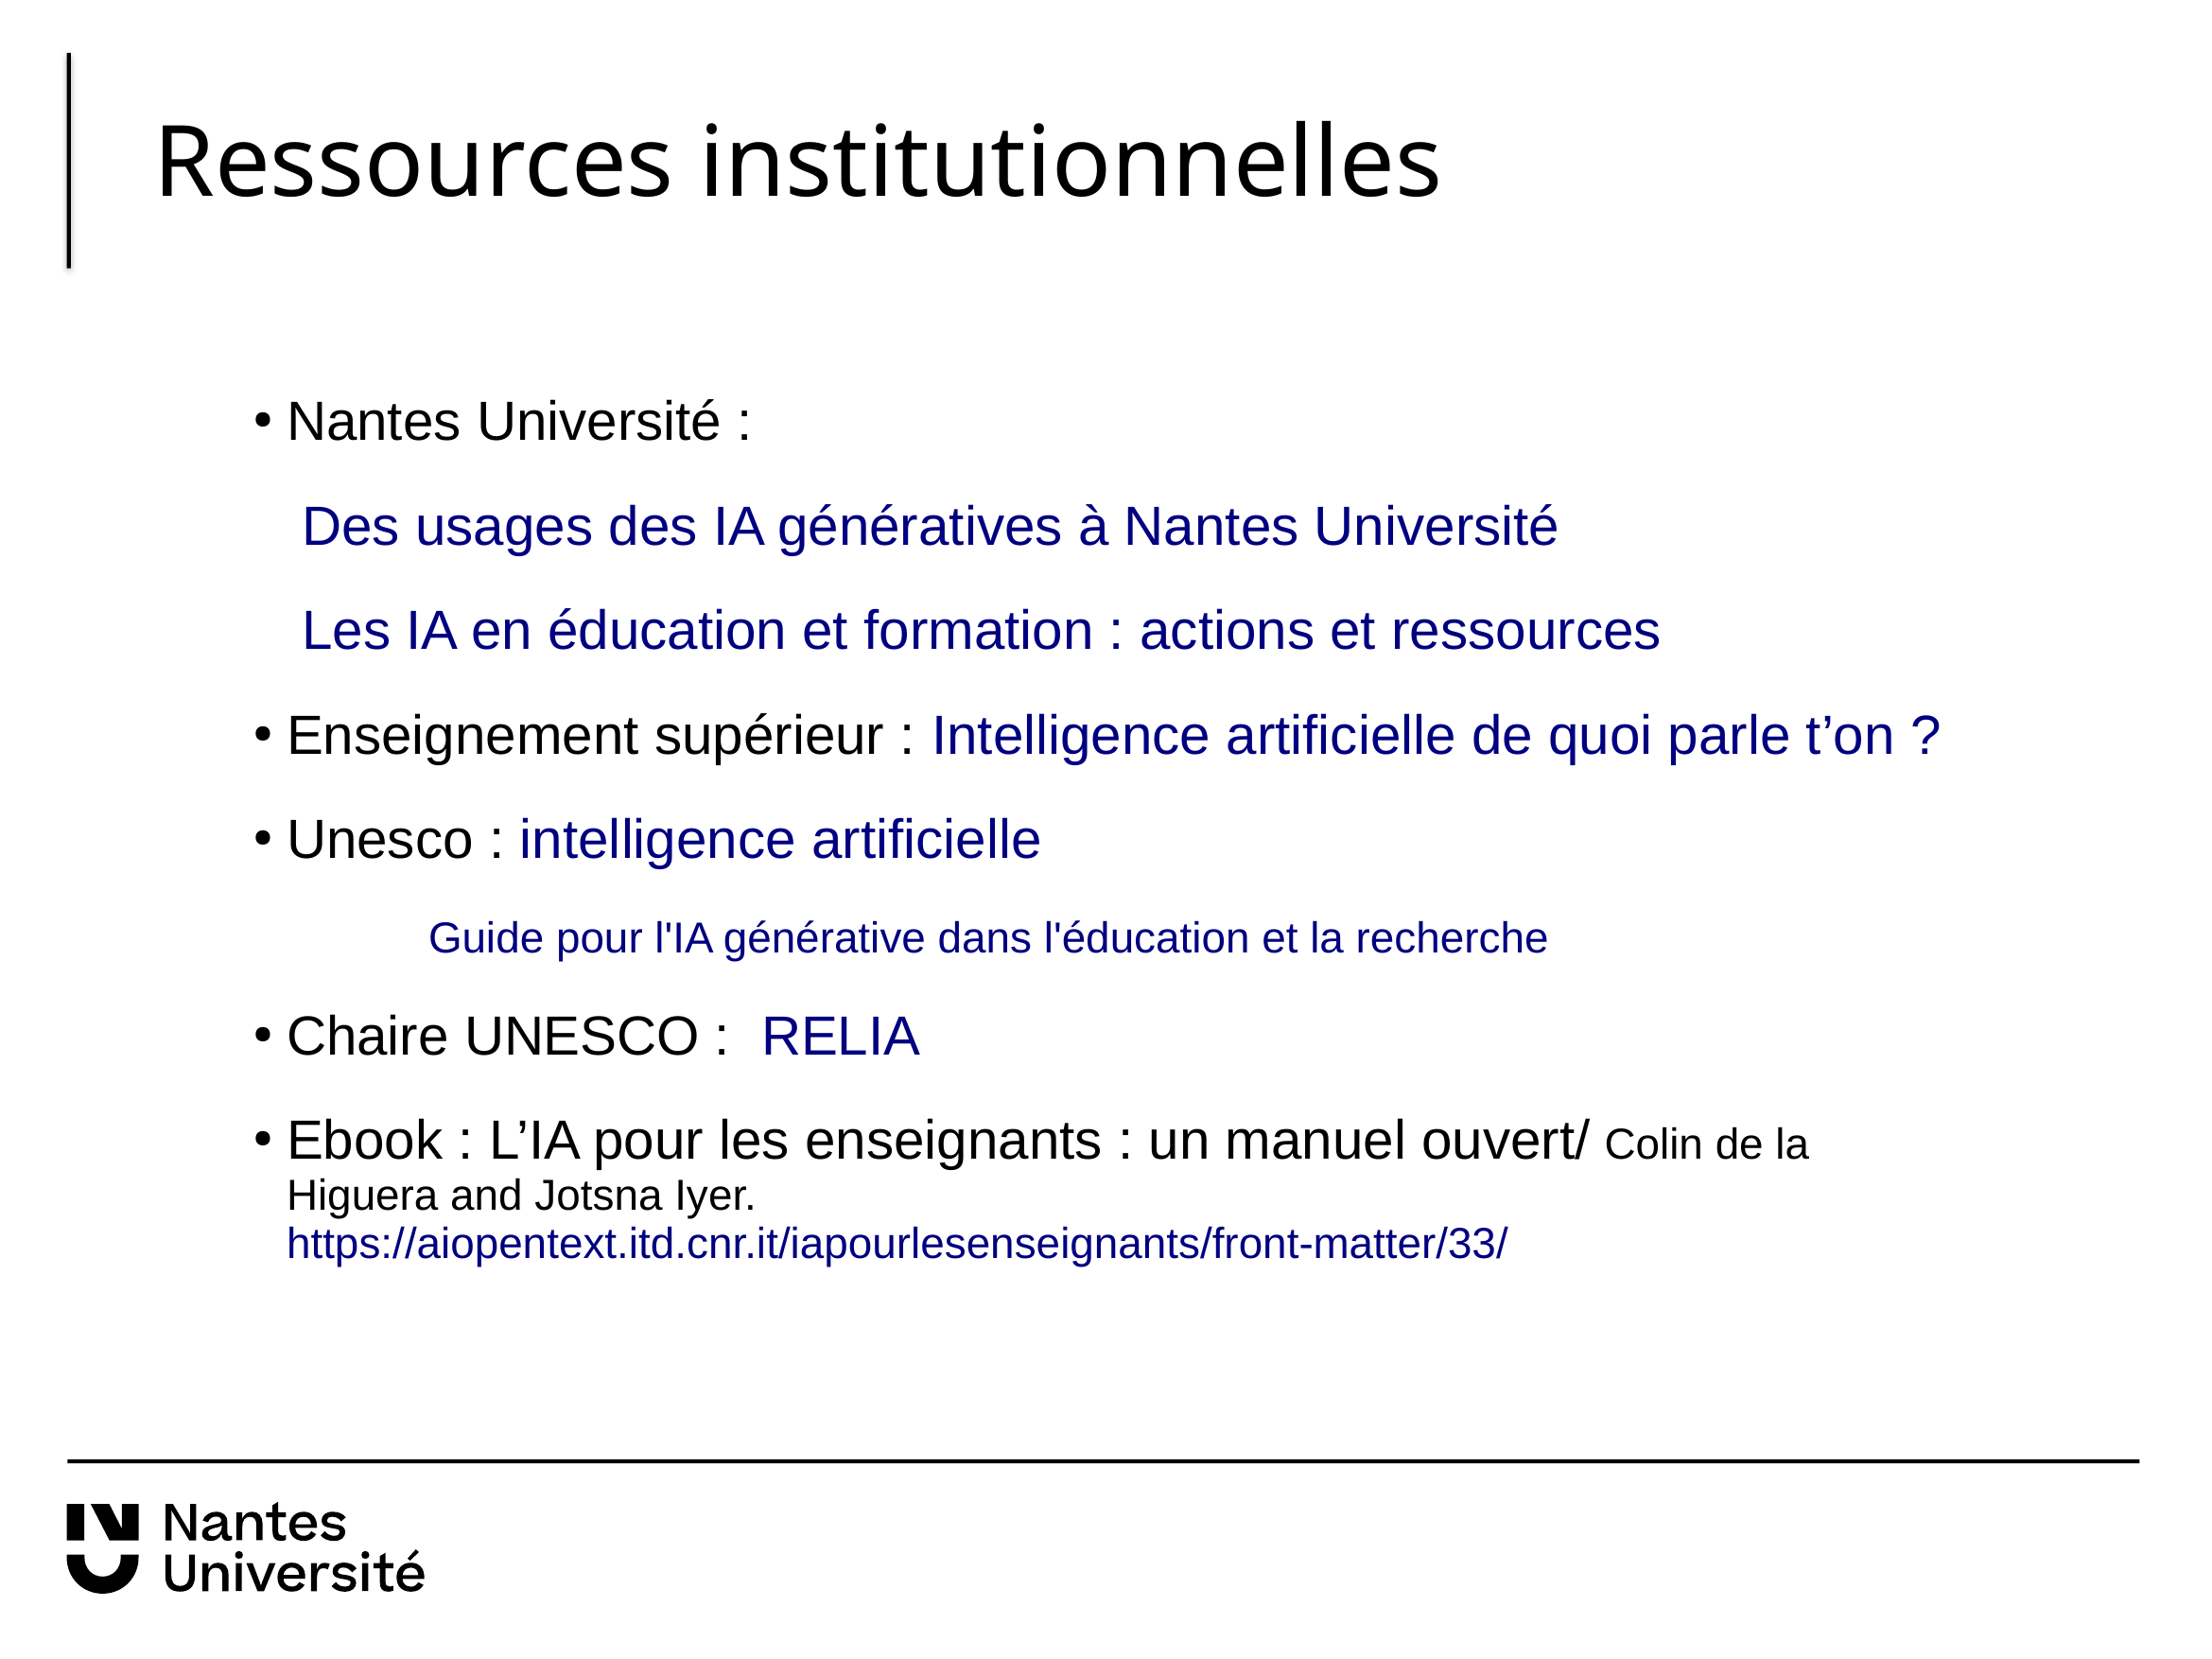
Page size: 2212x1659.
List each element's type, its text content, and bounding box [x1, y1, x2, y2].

text_box Ressources institutionnelles [139, 83, 1843, 252]
text_box Nantes Université : Des usages des IA génératives à Nantes Université Les IA en éducation et formation : actions et ressources Enseignement supérieur : Intelligence artificielle de quoi parle t’on ? Unesco : intelligence artificielle Guide pour l'IA générative dans l'éducation et la recherche Chaire UNESCO : RELIA Ebook : L’IA pour les enseignants : un manuel ouvert/ Colin de la Higuera and Jotsna Iyer. https://aiopentext.itd.cnr.it/iapourlesenseignants/front-matter/33/ [238, 279, 1983, 1398]
